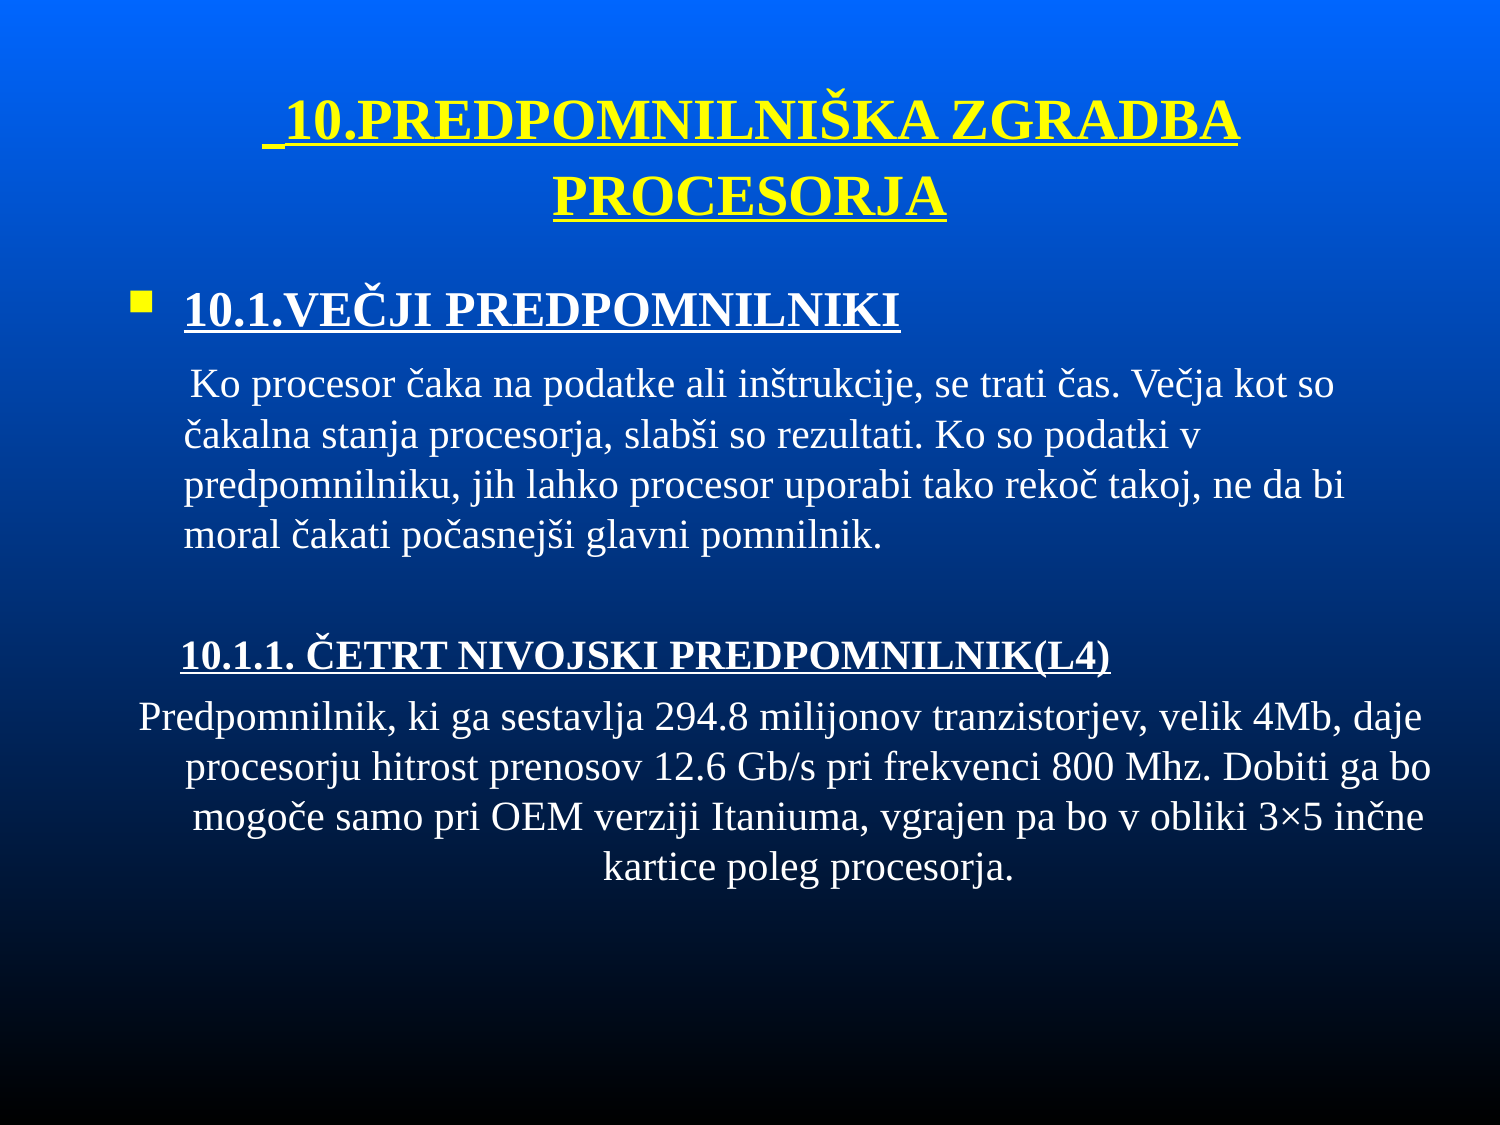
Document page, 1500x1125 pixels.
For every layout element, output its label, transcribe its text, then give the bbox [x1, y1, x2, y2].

title 10.PREDPOMNILNIŠKA ZGRADBA PROCESORJA [112, 35, 1388, 239]
list 10.1.VEČJI PREDPOMNILNIKI Ko procesor čaka na podatke ali inštrukcije, se trati čas. Večja kot so čakalna stanja procesorja, slabši so rezultati. Ko so podatki v predpomnilniku, jih lahko procesor uporabi tako rekoč takoj, ne da bi moral čakati počasnejši glavni pomnilnik. 10.1.1. ČETRT NIVOJSKI PREDPOMNILNIK(L4) Predpomnilnik, ki ga sestavlja 294.8 milijonov tranzistorjev, velik 4Mb, daje procesorju hitrost prenosov 12.6 Gb/s pri frekvenci 800 Mhz. Dobiti ga bo mogoče samo pri OEM verziji Itaniuma, vgrajen pa bo v obliki 3×5 inčne kartice poleg procesorja. [112, 269, 1450, 1078]
